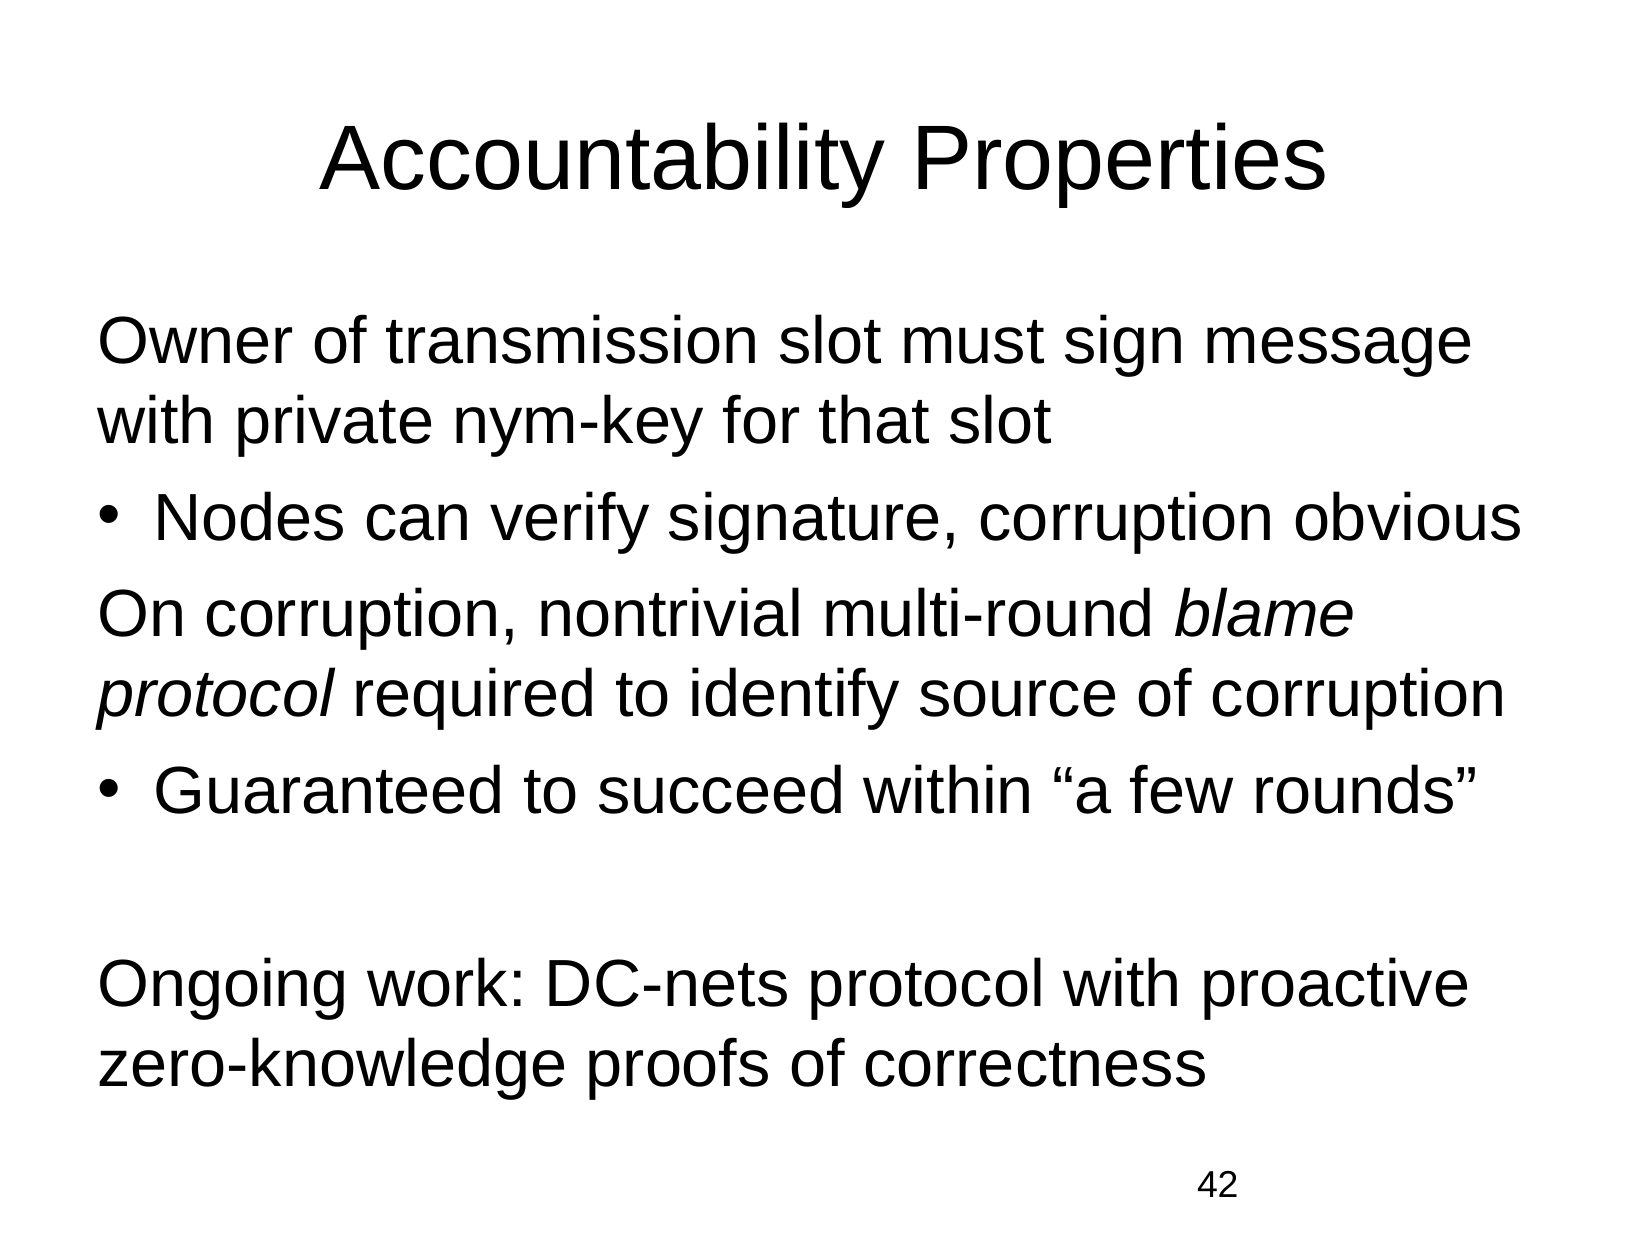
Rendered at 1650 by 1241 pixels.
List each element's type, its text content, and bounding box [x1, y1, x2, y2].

list Owner of transmission slot must sign message with private nym-key for that slot Nodes can verify signature, corruption obvious On corruption, nontrivial multi-round blame protocol required to identify source of corruption Guaranteed to succeed within “a few rounds” Ongoing work: DC-nets protocol with proactive zero-knowledge proofs of correctness [82, 289, 1568, 1205]
title Accountability Properties [82, 49, 1568, 257]
